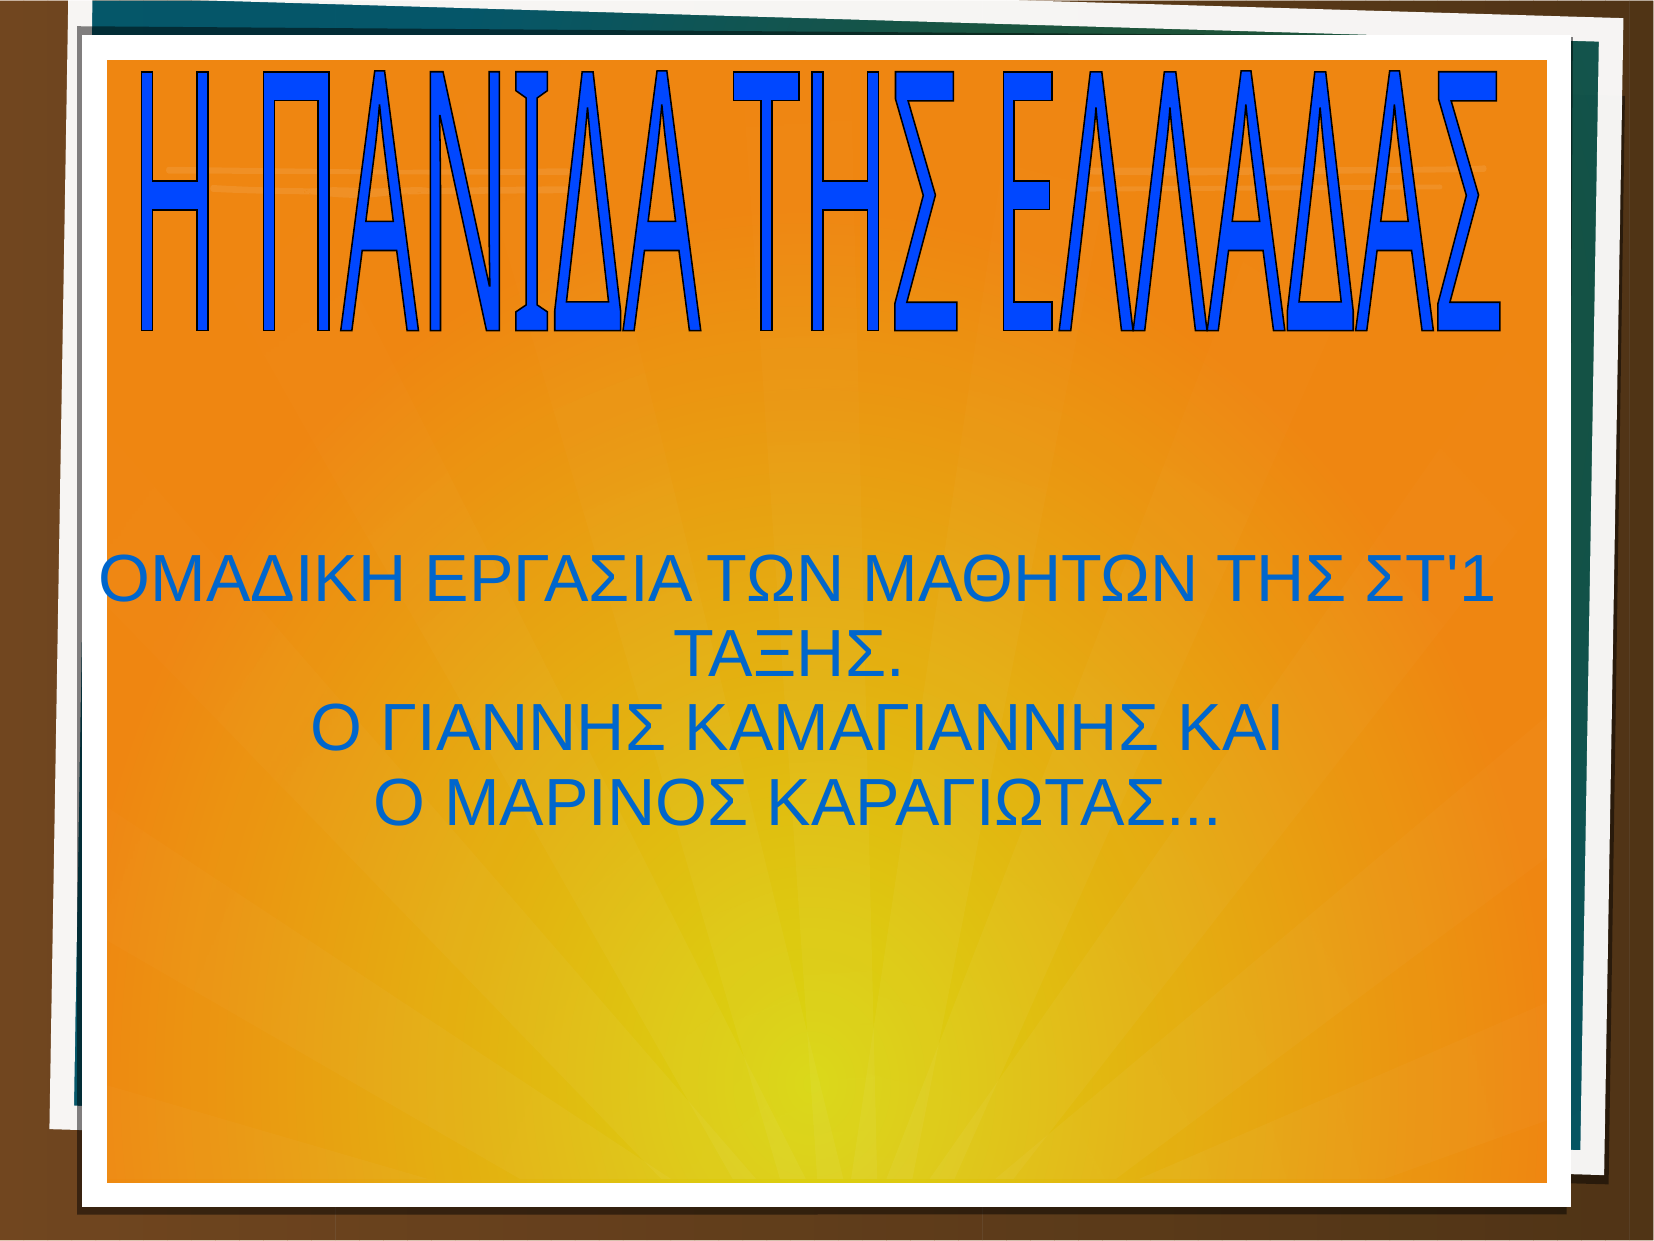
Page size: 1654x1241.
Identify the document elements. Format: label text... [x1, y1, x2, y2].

text_box Η ΠΑΝΙΔΑ ΤΗΣ ΕΛΛΑΔΑΣ [515, 71, 548, 331]
text_box Η ΠΑΝΙΔΑ ΤΗΣ ΕΛΛΑΔΑΣ [894, 71, 957, 331]
text_box Η ΠΑΝΙΔΑ ΤΗΣ ΕΛΛΑΔΑΣ [430, 71, 500, 331]
text_box Η ΠΑΝΙΔΑ ΤΗΣ ΕΛΛΑΔΑΣ [554, 71, 621, 331]
text_box Η ΠΑΝΙΔΑ ΤΗΣ ΕΛΛΑΔΑΣ [263, 71, 329, 331]
text_box Η ΠΑΝΙΔΑ ΤΗΣ ΕΛΛΑΔΑΣ [733, 71, 799, 331]
text_box Η ΠΑΝΙΔΑ ΤΗΣ ΕΛΛΑΔΑΣ [1003, 71, 1052, 331]
text_box Η ΠΑΝΙΔΑ ΤΗΣ ΕΛΛΑΔΑΣ [1437, 71, 1500, 331]
text_box Η ΠΑΝΙΔΑ ΤΗΣ ΕΛΛΑΔΑΣ [623, 70, 701, 331]
text_box Η ΠΑΝΙΔΑ ΤΗΣ ΕΛΛΑΔΑΣ [812, 71, 879, 331]
text_box Η ΠΑΝΙΔΑ ΤΗΣ ΕΛΛΑΔΑΣ [1059, 70, 1285, 331]
text_box Η ΠΑΝΙΔΑ ΤΗΣ ΕΛΛΑΔΑΣ [1355, 70, 1434, 331]
text_box Η ΠΑΝΙΔΑ ΤΗΣ ΕΛΛΑΔΑΣ [141, 71, 209, 331]
text_box Η ΠΑΝΙΔΑ ΤΗΣ ΕΛΛΑΔΑΣ [1287, 71, 1354, 331]
subtitle ΟΜΑΔΙΚΗ ΕΡΓΑΣΙΑ ΤΩΝ ΜΑΘΗΤΩΝ ΤΗΣ ΣΤ'1 ΤΑΞΗΣ. Ο ΓΙΑΝΝΗΣ ΚΑΜΑΓΙΑΝΝΗΣ ΚΑΙ Ο ΜΑΡΙΝΟΣ ΚΑΡΑΓΙΩΤΑΣ... [70, 330, 1526, 1050]
text_box Η ΠΑΝΙΔΑ ΤΗΣ ΕΛΛΑΔΑΣ [340, 70, 419, 331]
